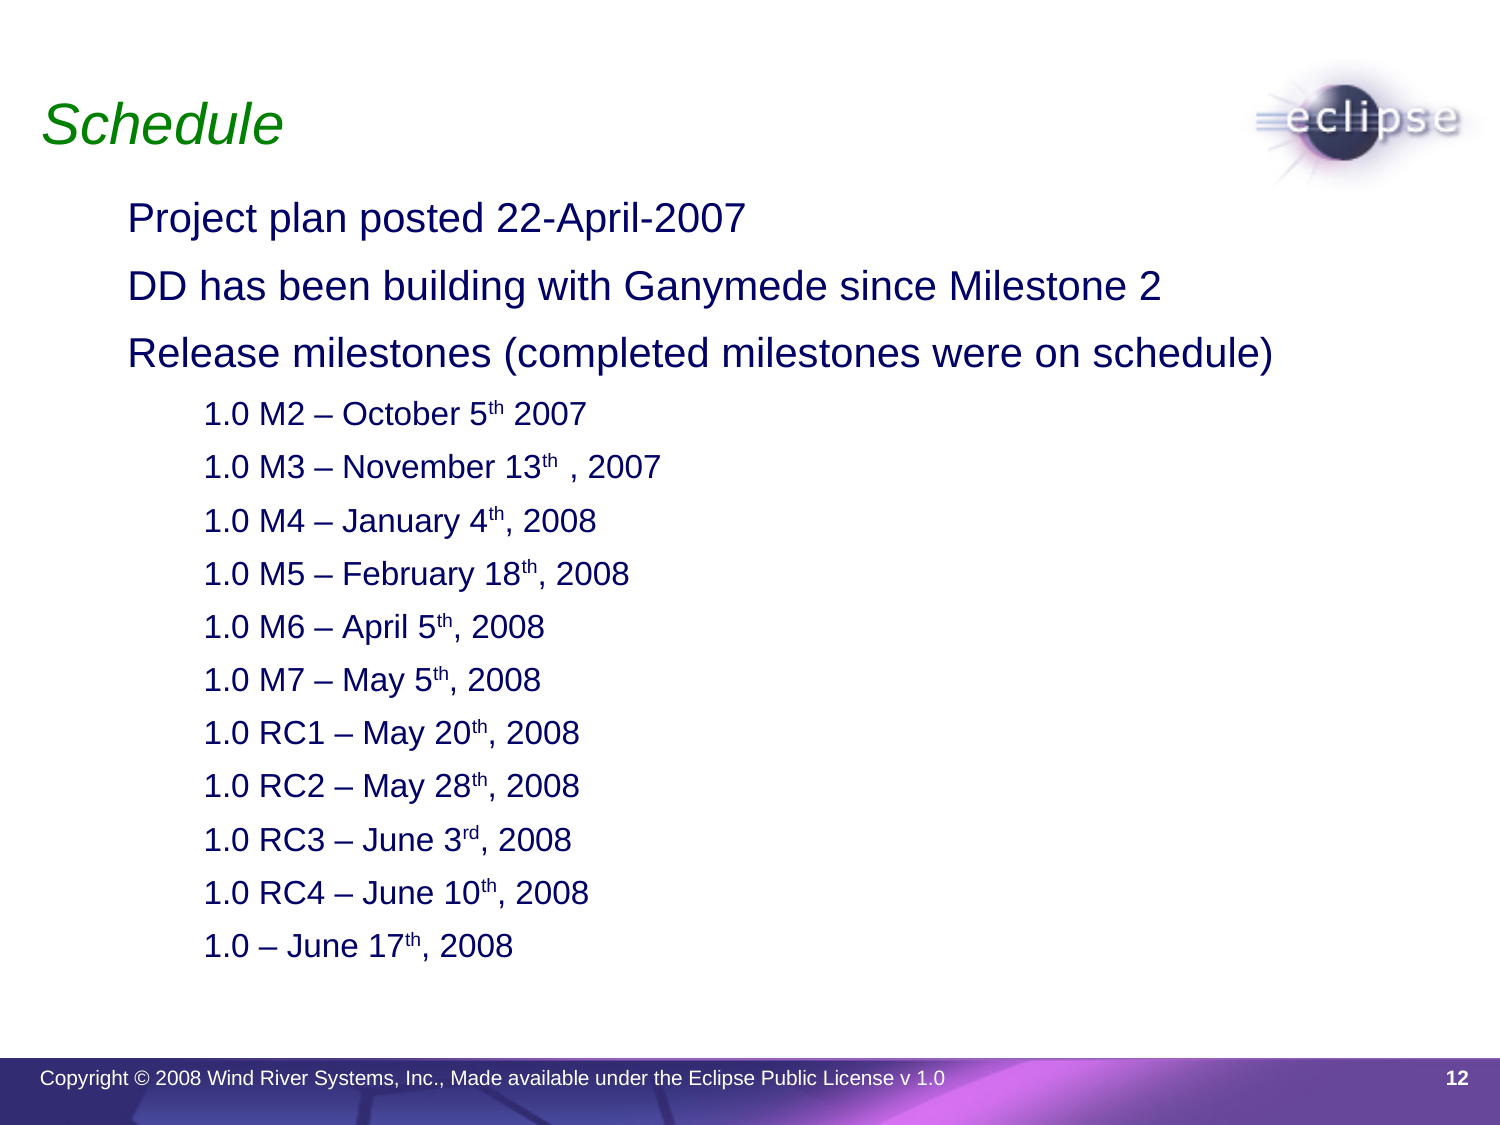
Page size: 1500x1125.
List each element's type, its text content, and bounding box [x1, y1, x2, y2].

picture [0, 1058, 1500, 1125]
picture [1222, 60, 1500, 191]
text_box <number> [1133, 1059, 1484, 1100]
list Project plan posted 22-April-2007 DD has been building with Ganymede since Milestone 2 Release milestones (completed milestones were on schedule) 1.0 M2 – October 5th 2007 1.0 M3 – November 13th , 2007 1.0 M4 – January 4th, 2008 1.0 M5 – February 18th, 2008 1.0 M6 – April 5th, 2008 1.0 M7 – May 5th, 2008 1.0 RC1 – May 20th, 2008 1.0 RC2 – May 28th, 2008 1.0 RC3 – June 3rd, 2008 1.0 RC4 – June 10th, 2008 1.0 – June 17th, 2008 [112, 187, 1388, 1025]
title Schedule [26, 90, 1223, 247]
